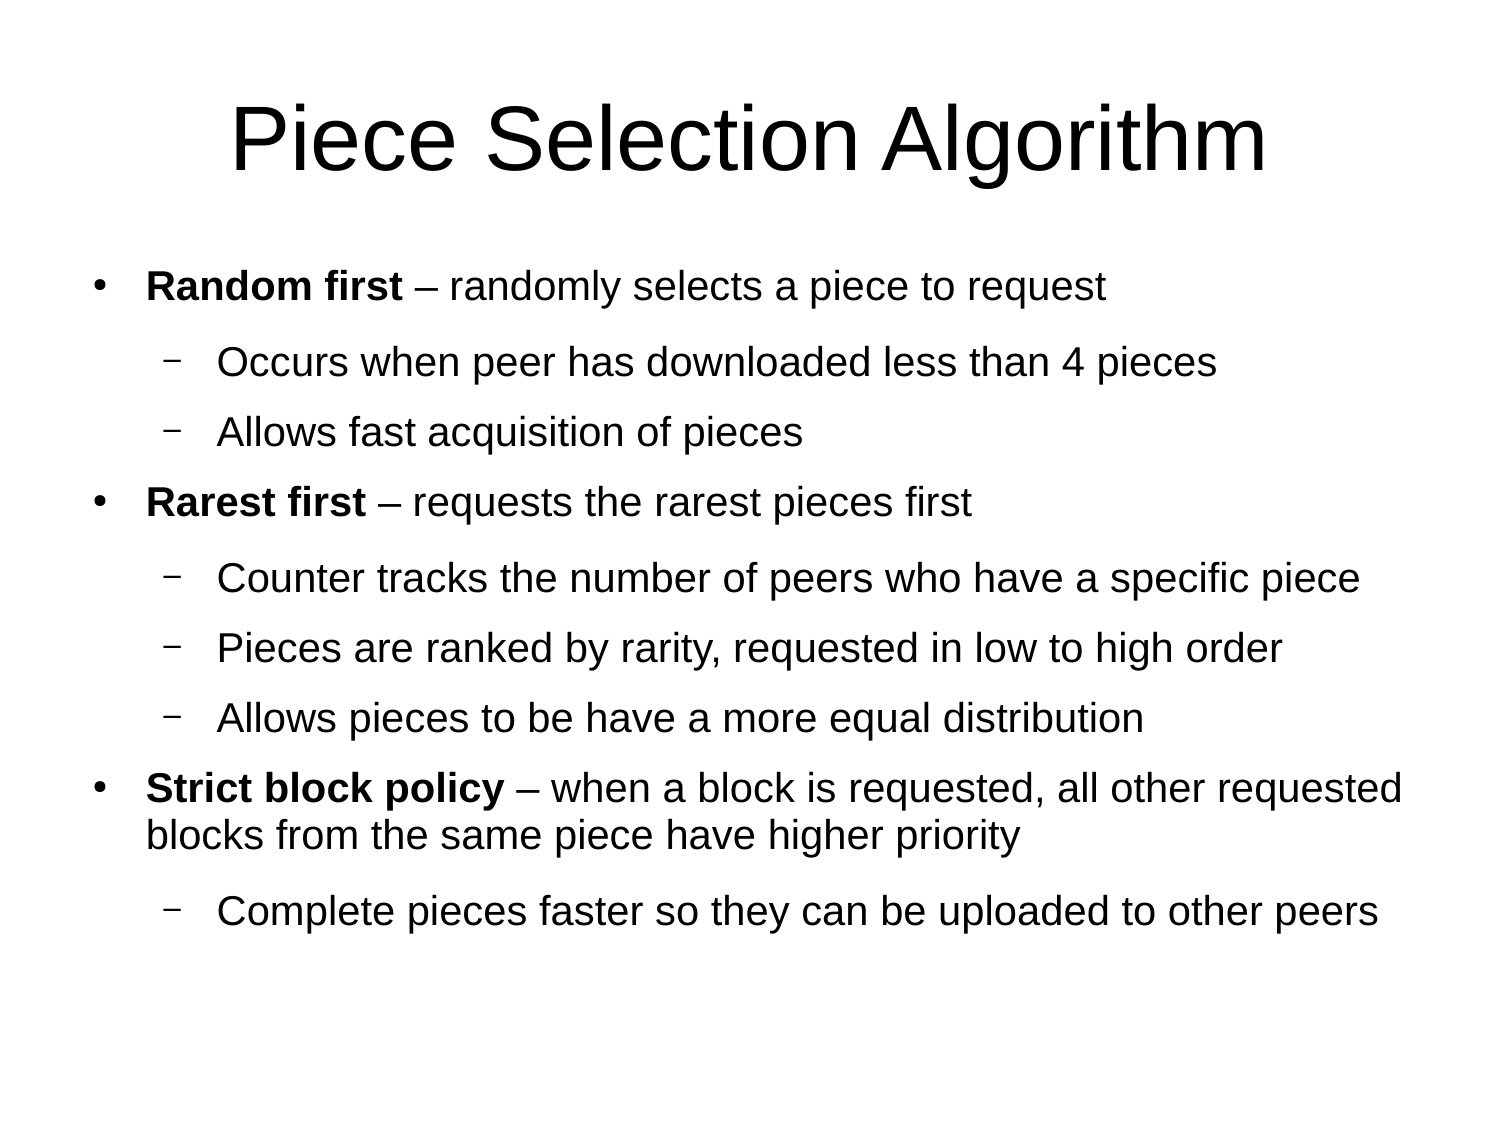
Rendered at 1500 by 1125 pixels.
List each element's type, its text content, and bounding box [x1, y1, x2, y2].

list Random first – randomly selects a piece to request Occurs when peer has downloaded less than 4 pieces Allows fast acquisition of pieces Rarest first – requests the rarest pieces first Counter tracks the number of peers who have a specific piece Pieces are ranked by rarity, requested in low to high order Allows pieces to be have a more equal distribution Strict block policy – when a block is requested, all other requested blocks from the same piece have higher priority Complete pieces faster so they can be uploaded to other peers [75, 262, 1425, 1021]
title Piece Selection Algorithm [75, 45, 1425, 233]
